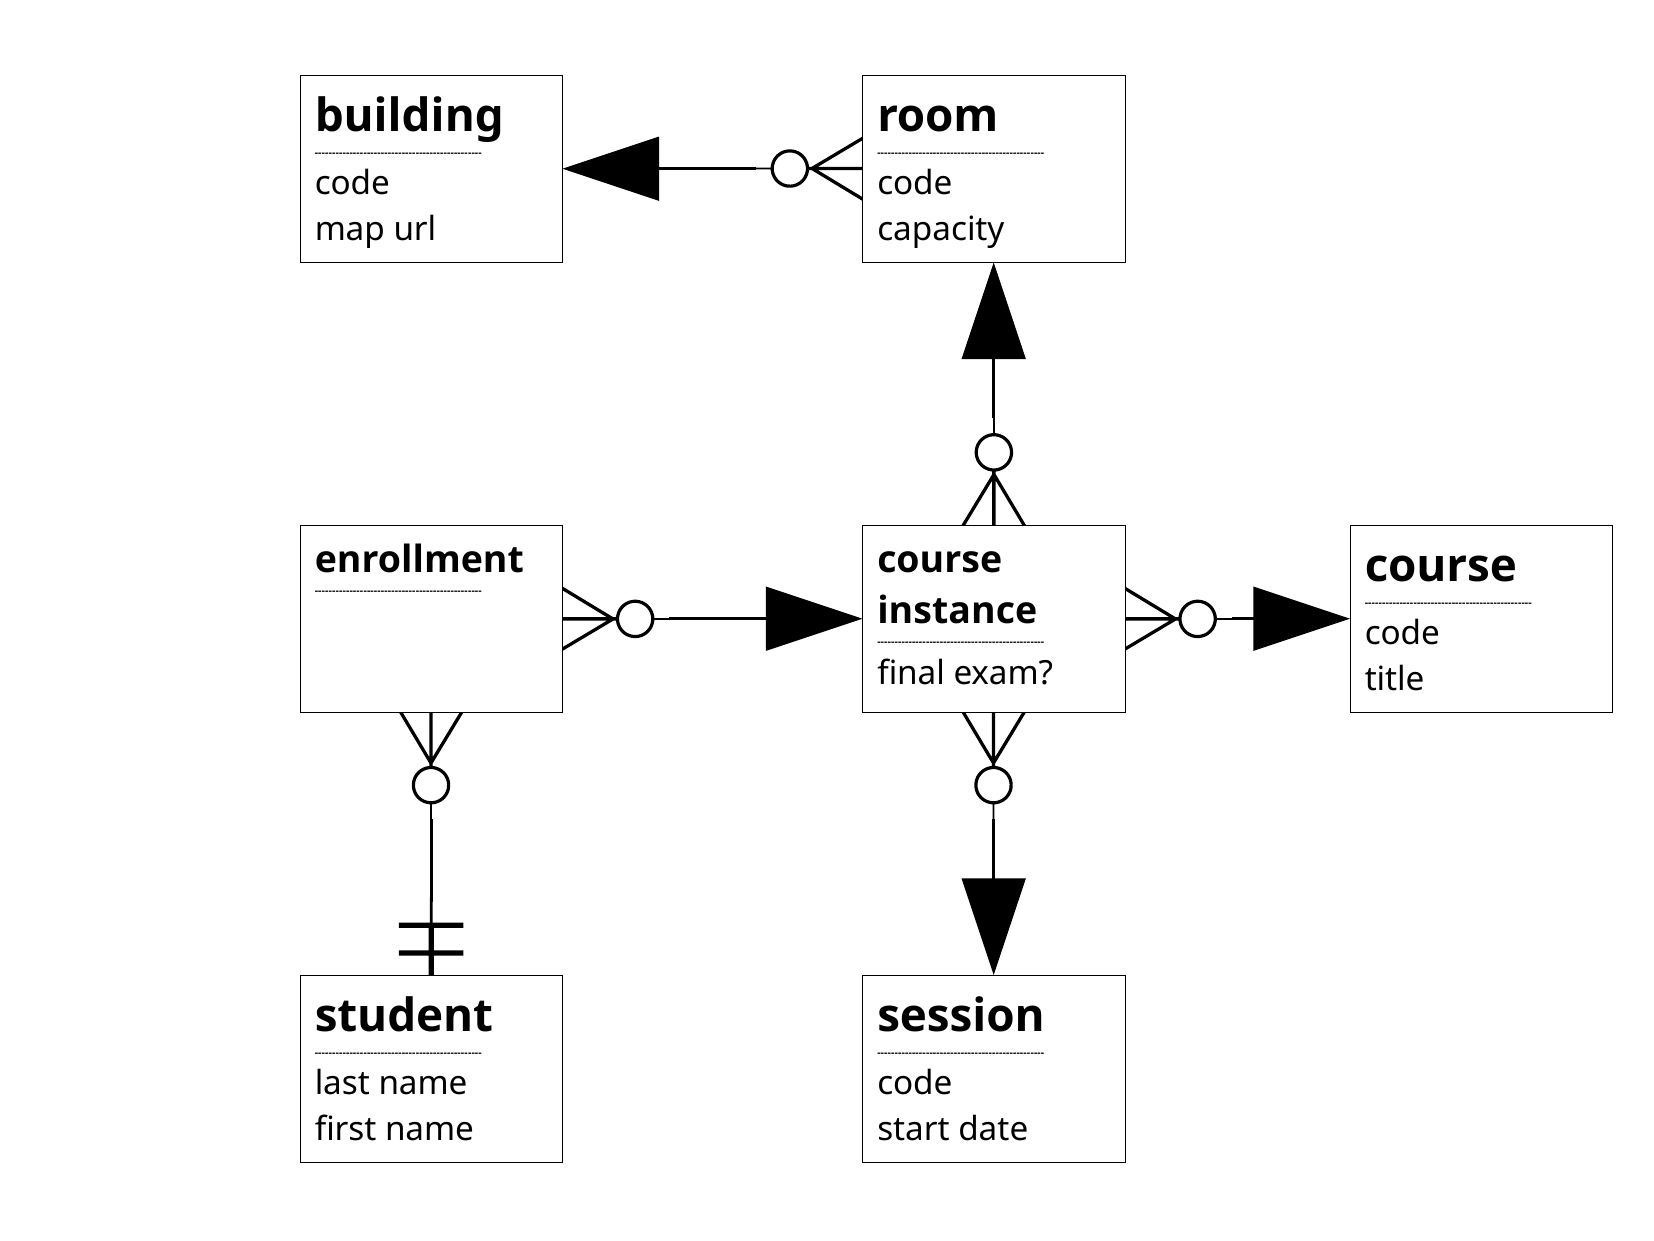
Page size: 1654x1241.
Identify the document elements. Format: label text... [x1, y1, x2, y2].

text_box course ------------------------------------------------ code title [1350, 525, 1613, 713]
text_box course instance ------------------------------------------------ final exam? [862, 525, 1126, 713]
text_box building ------------------------------------------------ code map url [300, 75, 563, 263]
text_box session ------------------------------------------------ code start date [862, 975, 1126, 1163]
text_box student ------------------------------------------------ last name first name [300, 975, 563, 1163]
text_box room ------------------------------------------------ code capacity [862, 75, 1126, 263]
text_box enrollment ------------------------------------------------ [300, 525, 563, 713]
